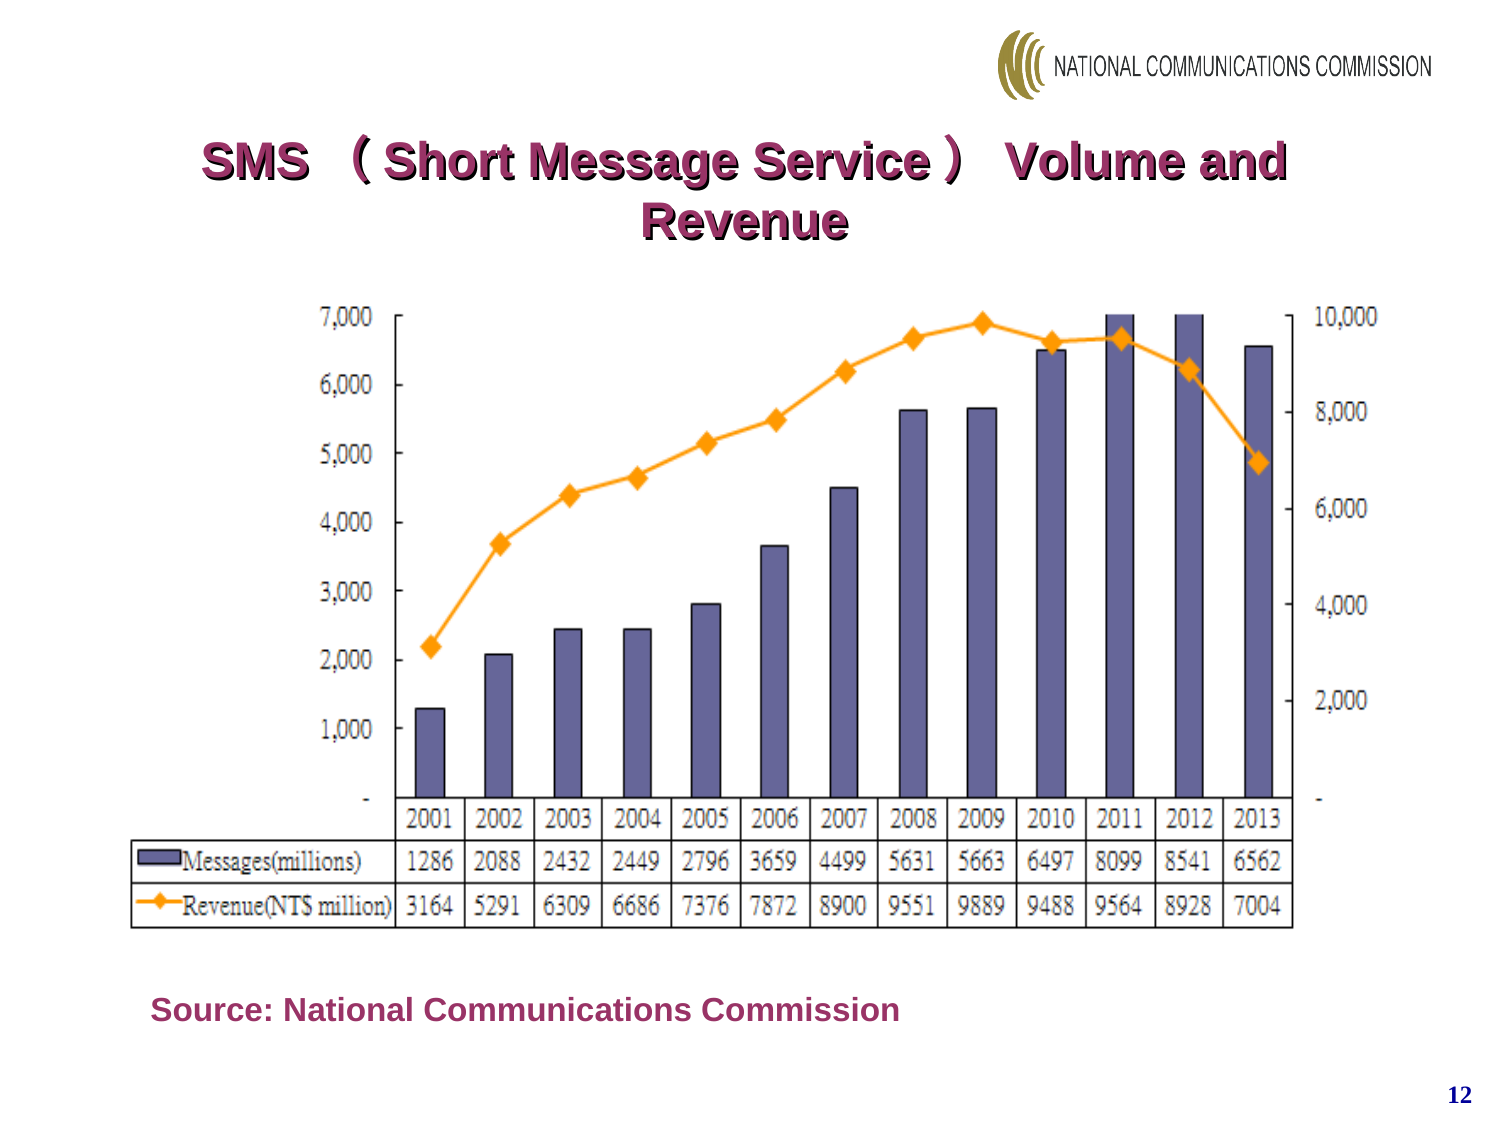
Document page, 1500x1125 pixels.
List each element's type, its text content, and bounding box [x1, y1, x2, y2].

picture [998, 30, 1432, 100]
title SMS（Short Message Service）Volume and Revenue [81, 125, 1406, 251]
picture [53, 278, 1424, 1024]
text_box Source: National Communications Commission [135, 976, 917, 1036]
